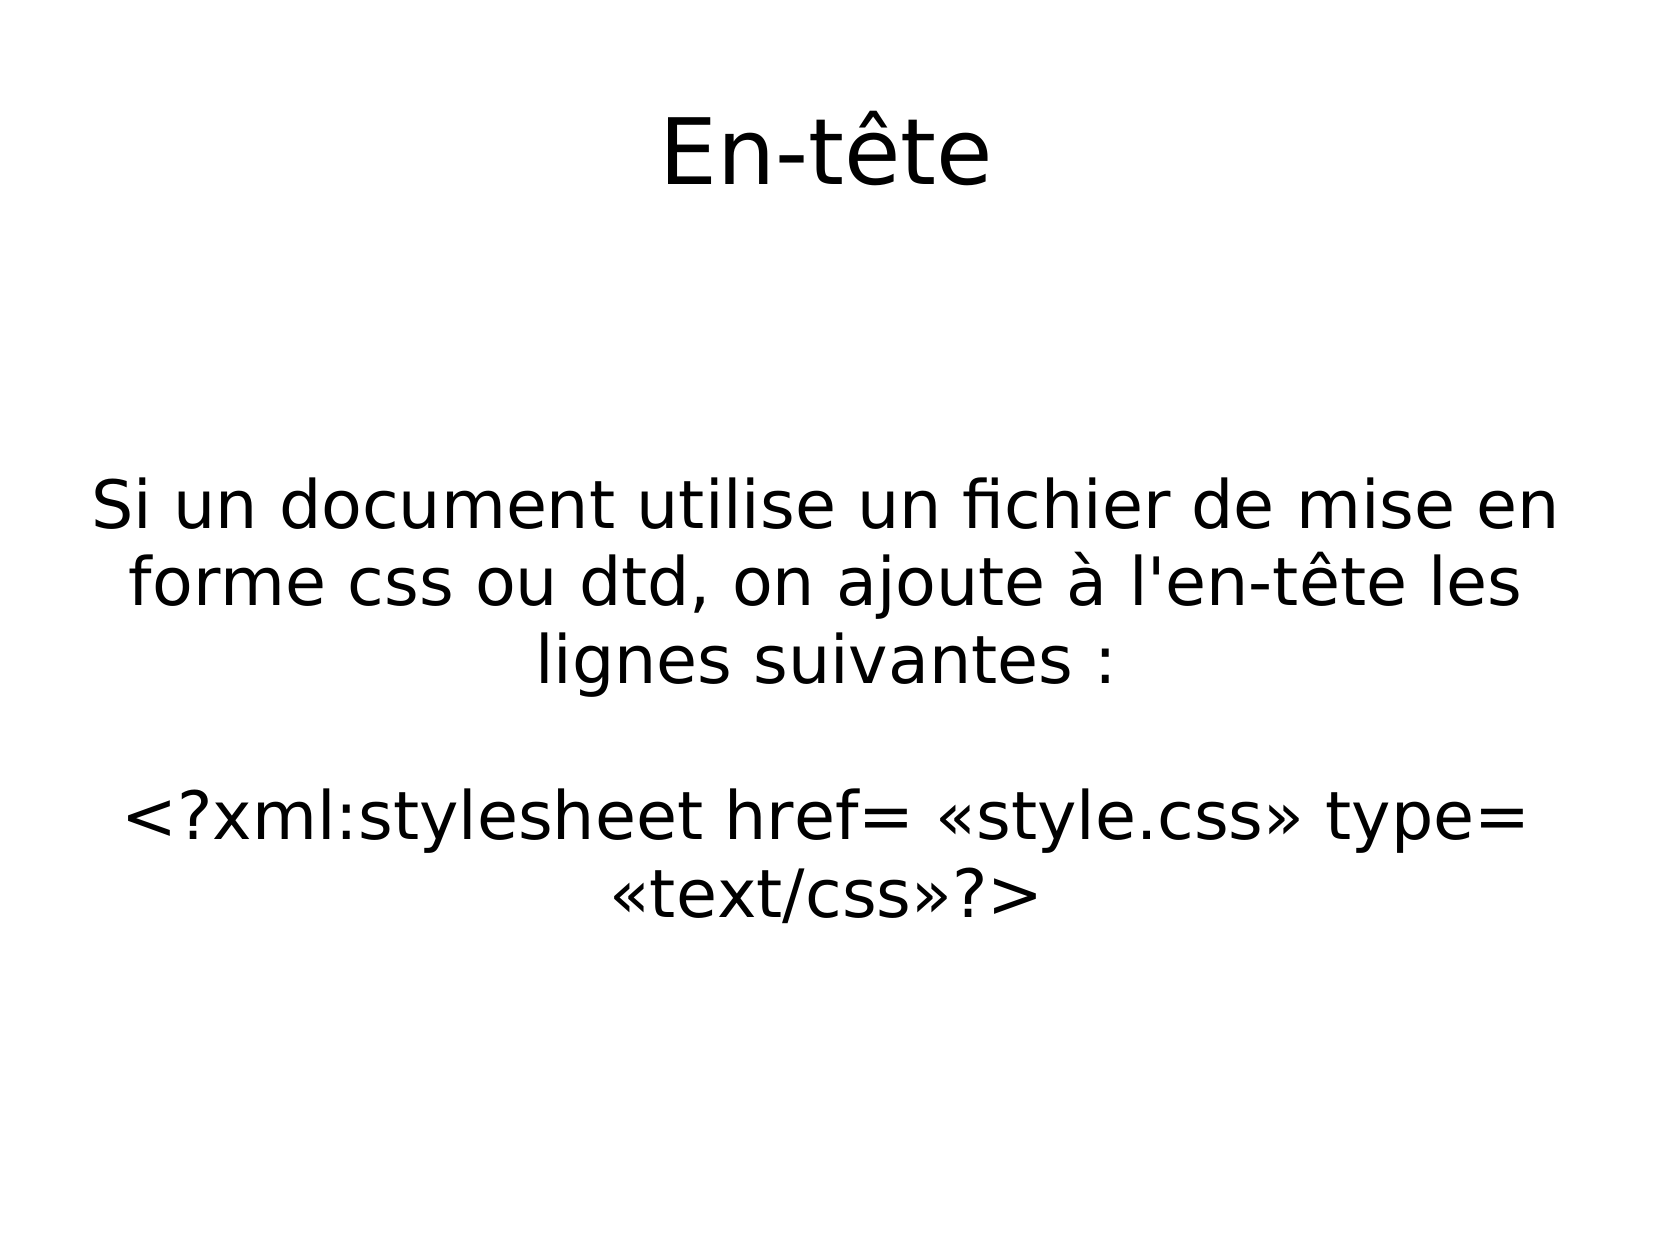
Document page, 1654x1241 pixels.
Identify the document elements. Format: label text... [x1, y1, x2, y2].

subtitle Si un document utilise un fichier de mise en forme css ou dtd, on ajoute à l'en-tête les lignes suivantes : <?xml:stylesheet href= «style.css» type= «text/css»?> [82, 290, 1571, 1109]
title En-tête [82, 49, 1571, 257]
